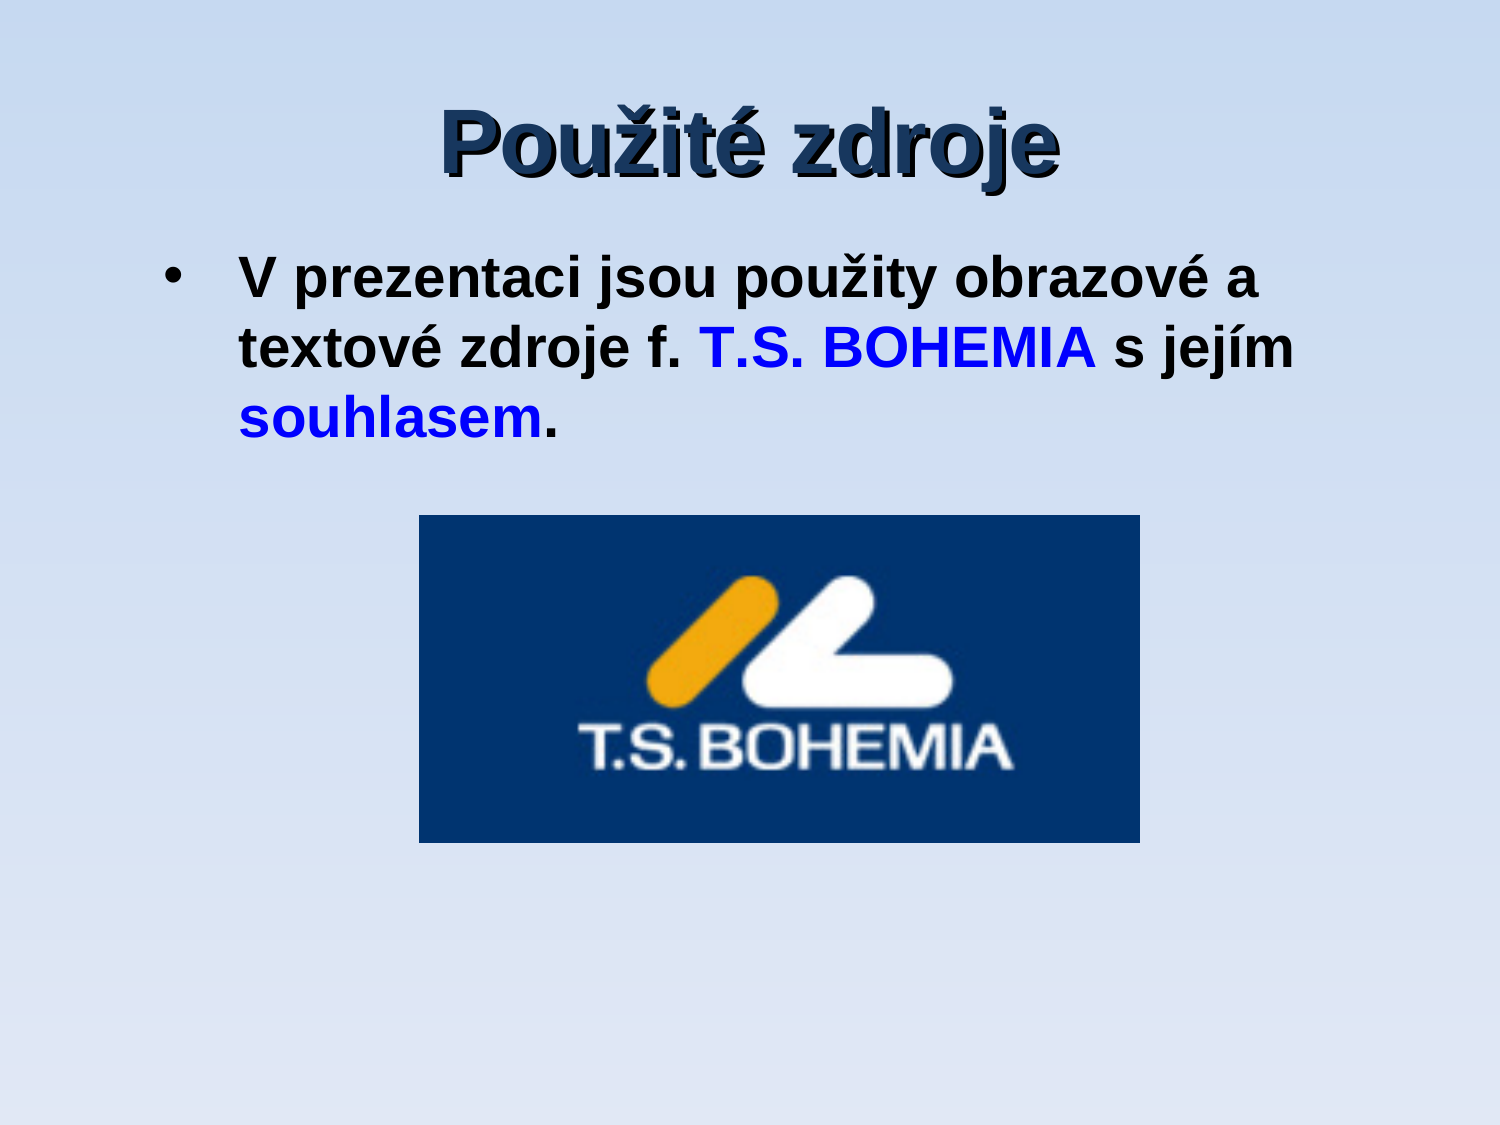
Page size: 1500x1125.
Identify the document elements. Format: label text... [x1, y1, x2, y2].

picture [419, 515, 1140, 843]
title Použité zdroje [0, 42, 1500, 231]
text_box V prezentaci jsou použity obrazové a textové zdroje f. T.S. BOHEMIA s jejím souhlasem. [135, 231, 1365, 888]
